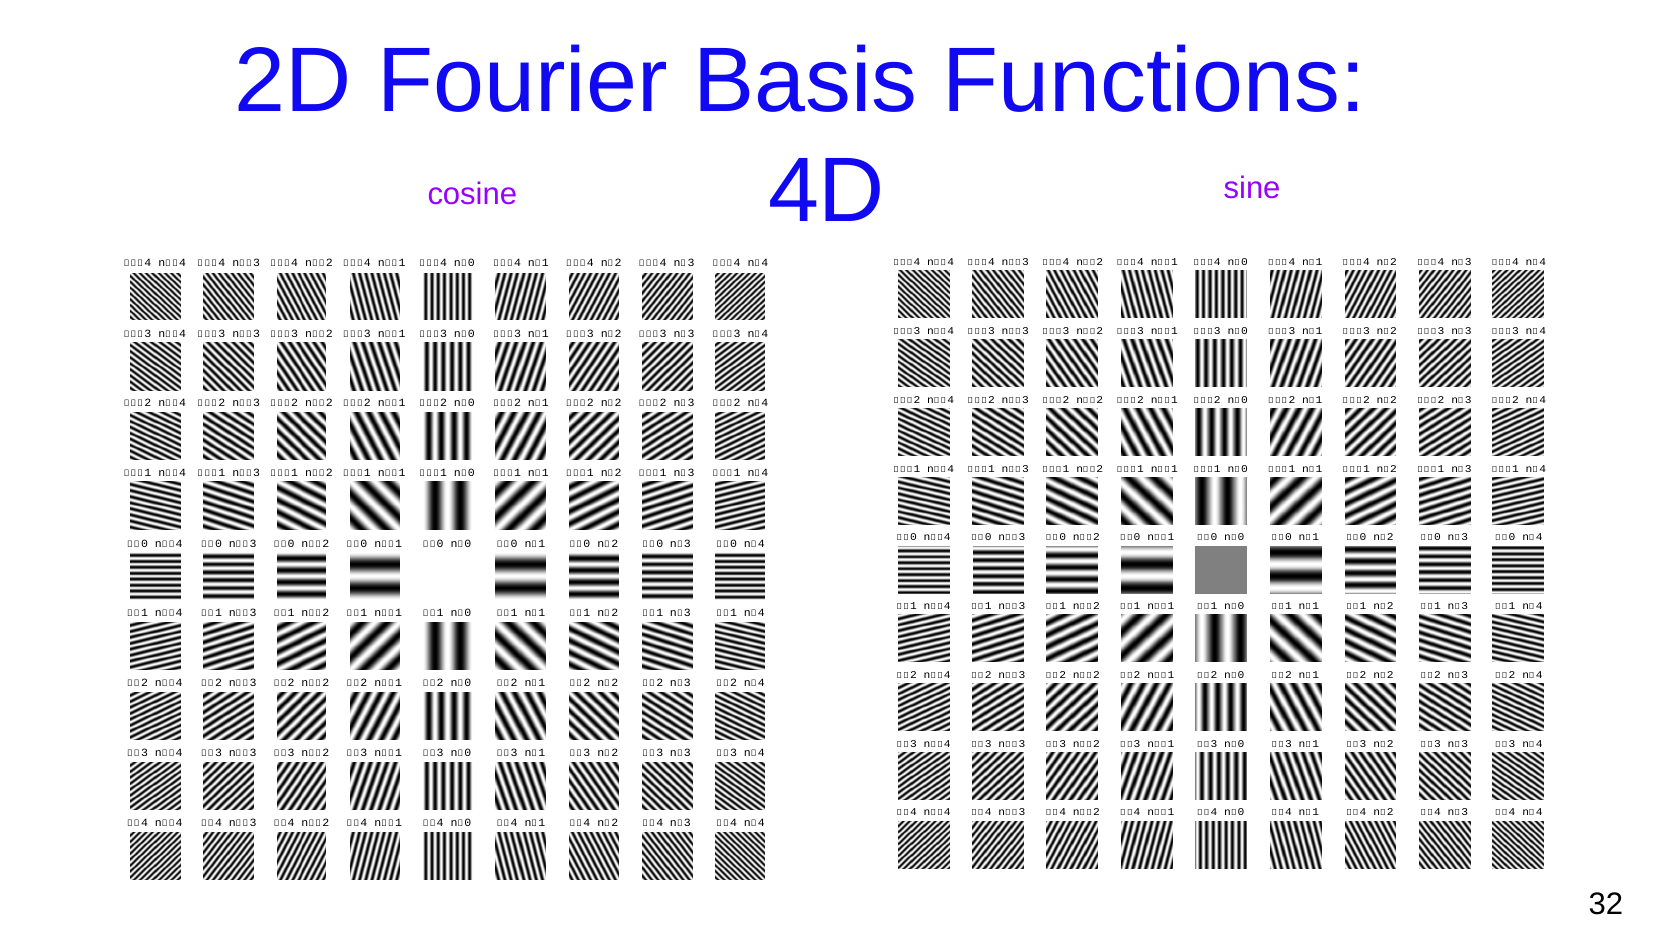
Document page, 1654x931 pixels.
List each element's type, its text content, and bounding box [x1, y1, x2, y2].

text_box cosine [389, 165, 556, 219]
title 2D Fourier Basis Functions: 4D [82, 11, 1571, 247]
text_box <number> [1251, 885, 1638, 919]
text_box sine [1169, 159, 1335, 213]
text_box [106, 242, 792, 898]
text_box [874, 241, 1571, 886]
